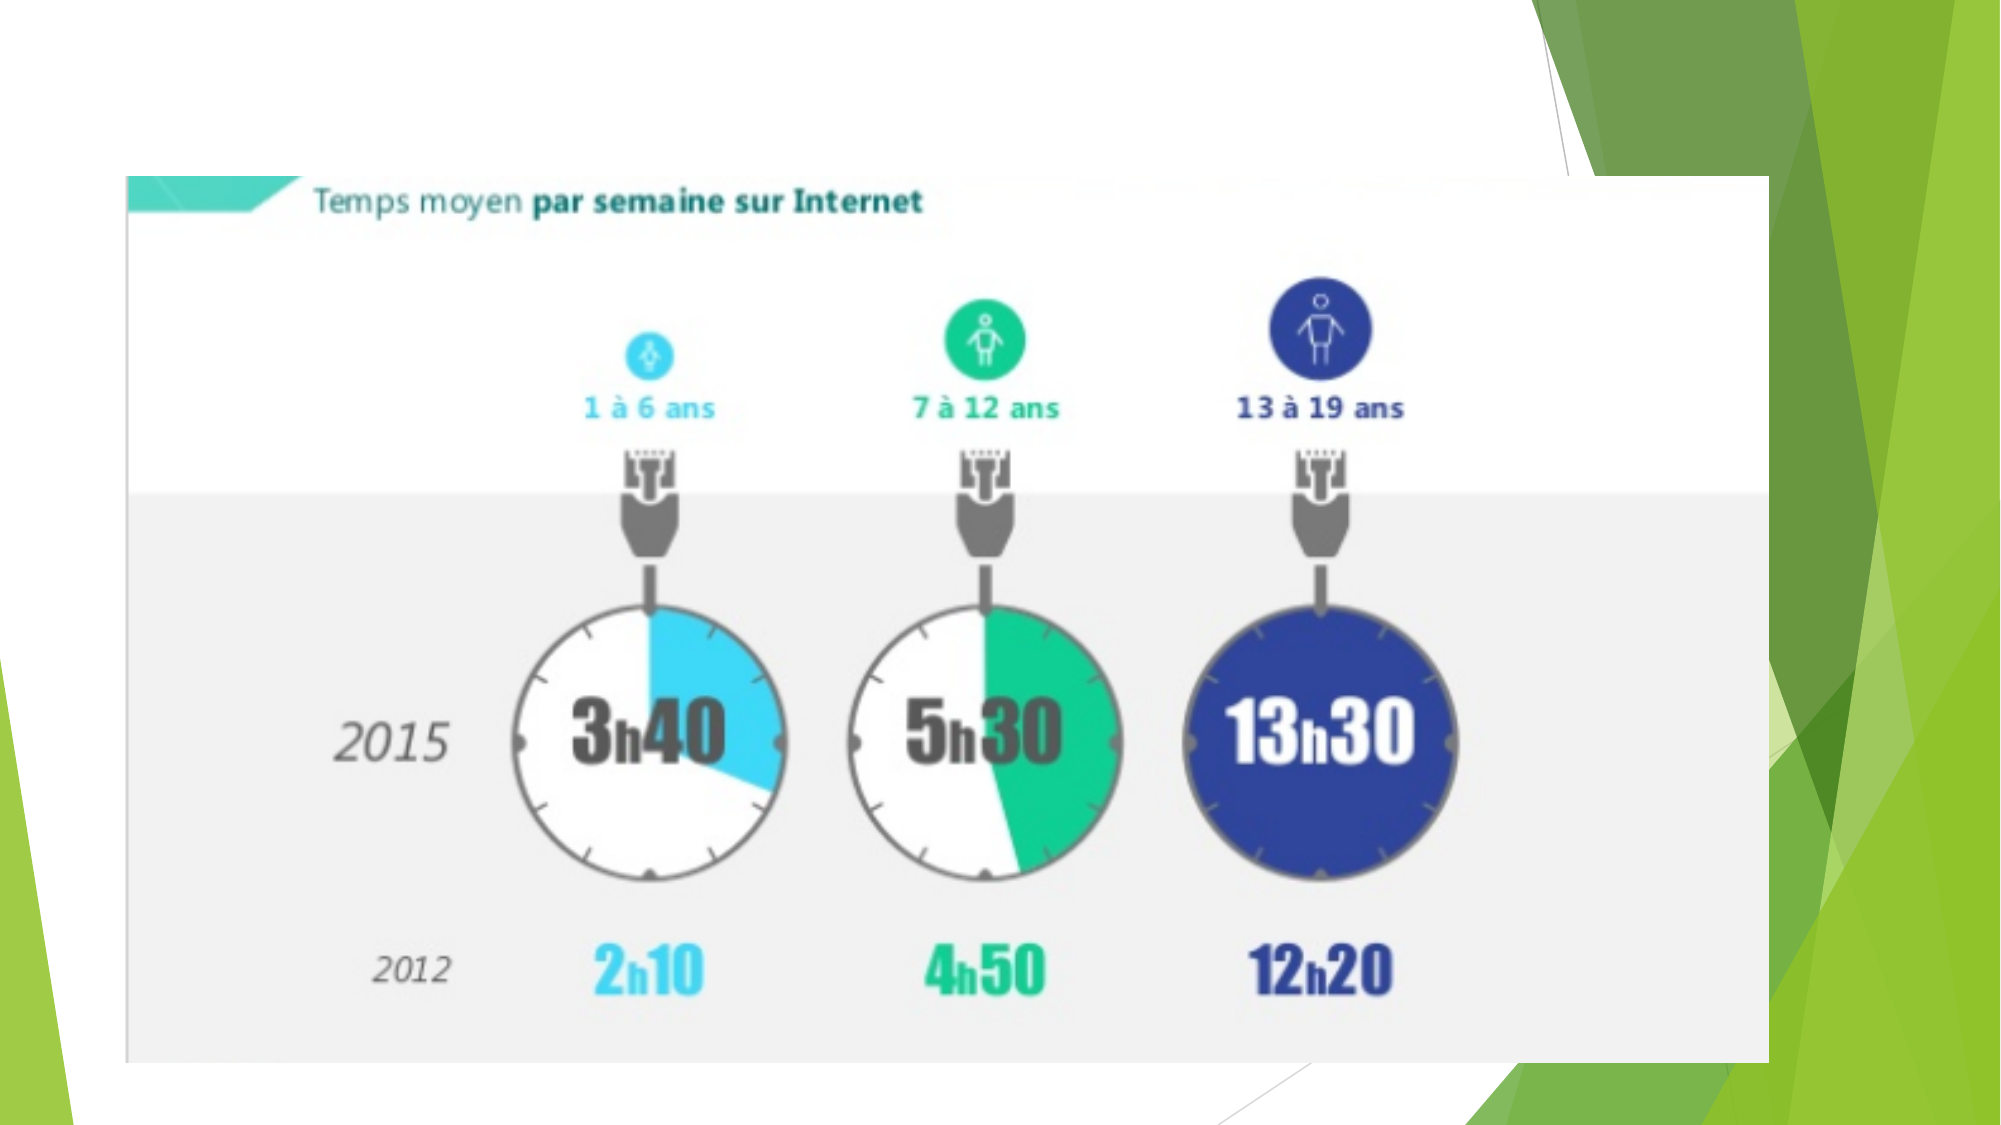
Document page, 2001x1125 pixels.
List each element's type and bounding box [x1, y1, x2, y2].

picture [124, 176, 1769, 1063]
